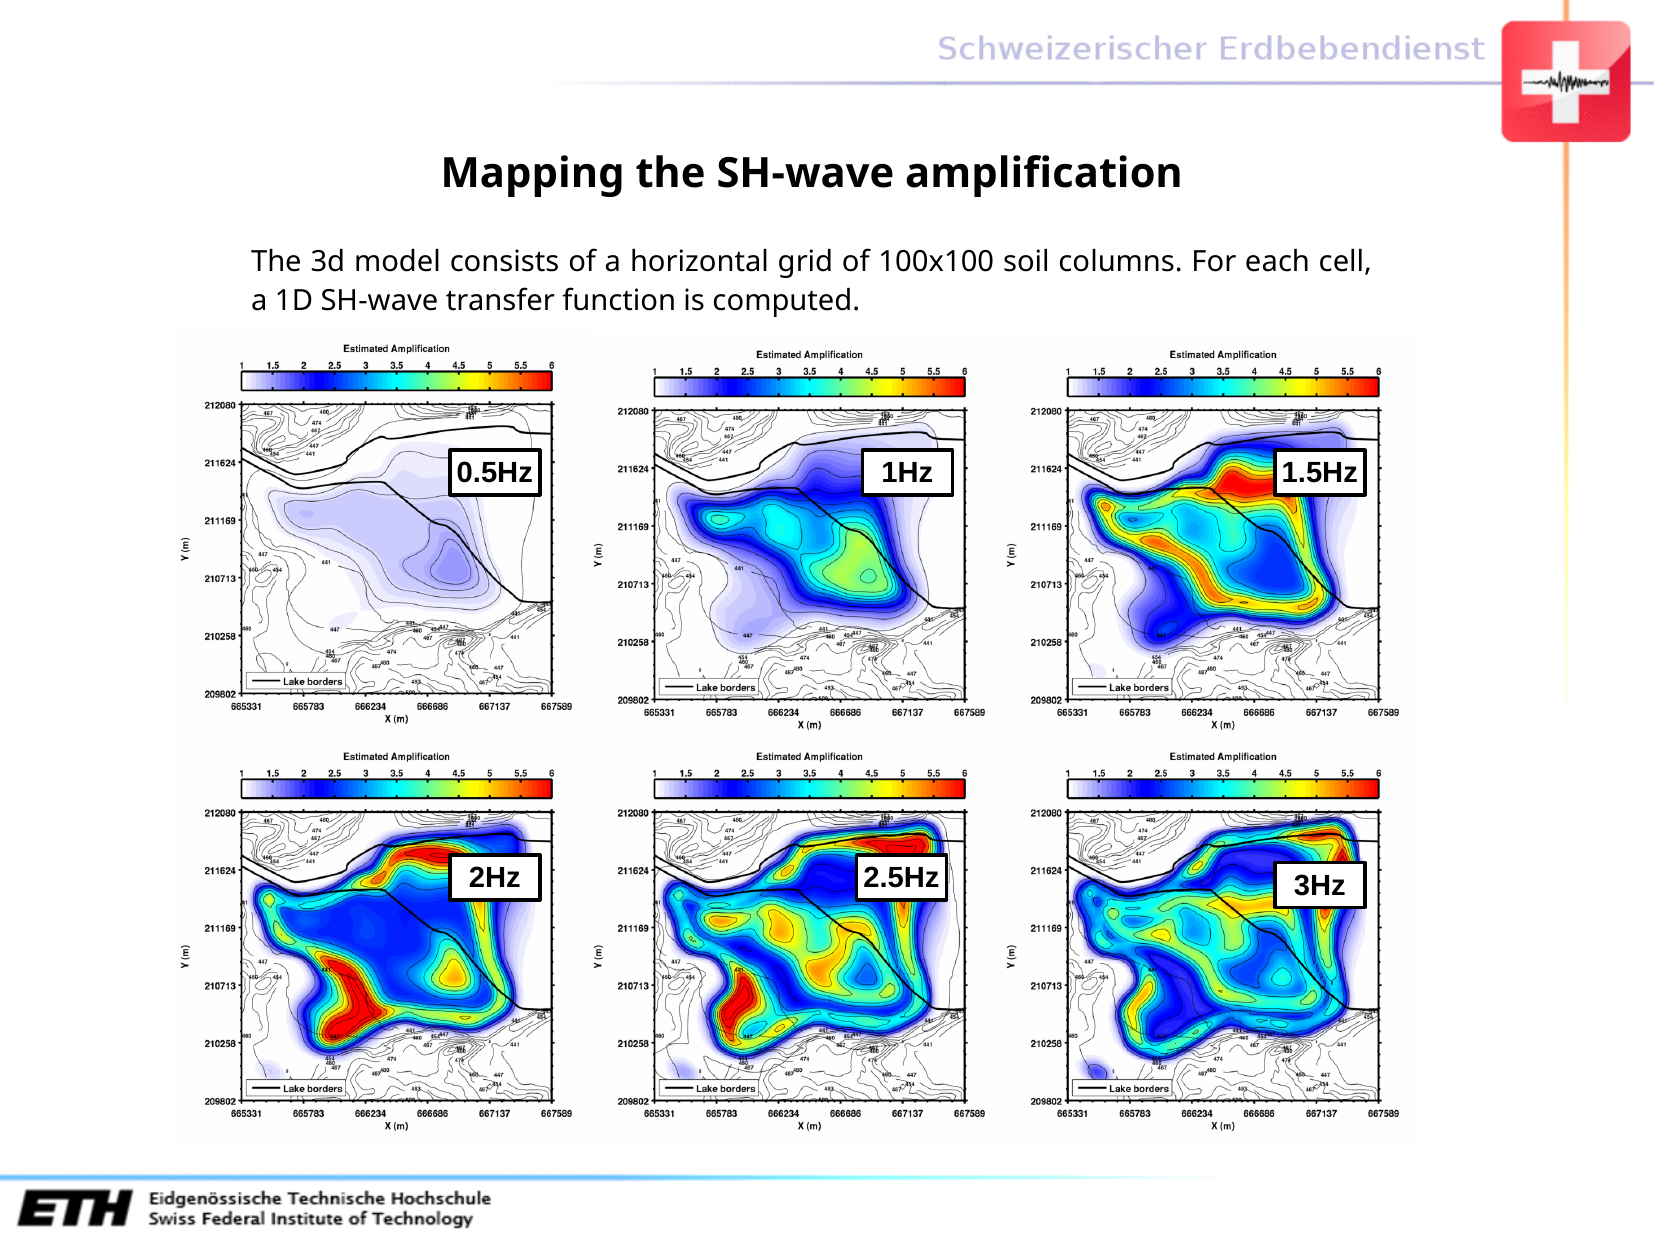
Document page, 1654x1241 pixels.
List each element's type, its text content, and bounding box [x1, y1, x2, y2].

text_box 2.5Hz [856, 855, 947, 901]
text_box 0.5Hz [450, 450, 541, 496]
text_box 1.5Hz [1275, 450, 1366, 496]
text_box 2Hz [450, 855, 541, 901]
text_box Mapping the SH-wave amplification The 3d model consists of a horizontal grid of 100x100 soil columns. For each cell, a 1D SH-wave transfer function is computed. [236, 135, 1388, 319]
picture [0, 0, 1654, 1241]
text_box 1Hz [862, 450, 953, 496]
text_box 3Hz [1275, 862, 1366, 908]
